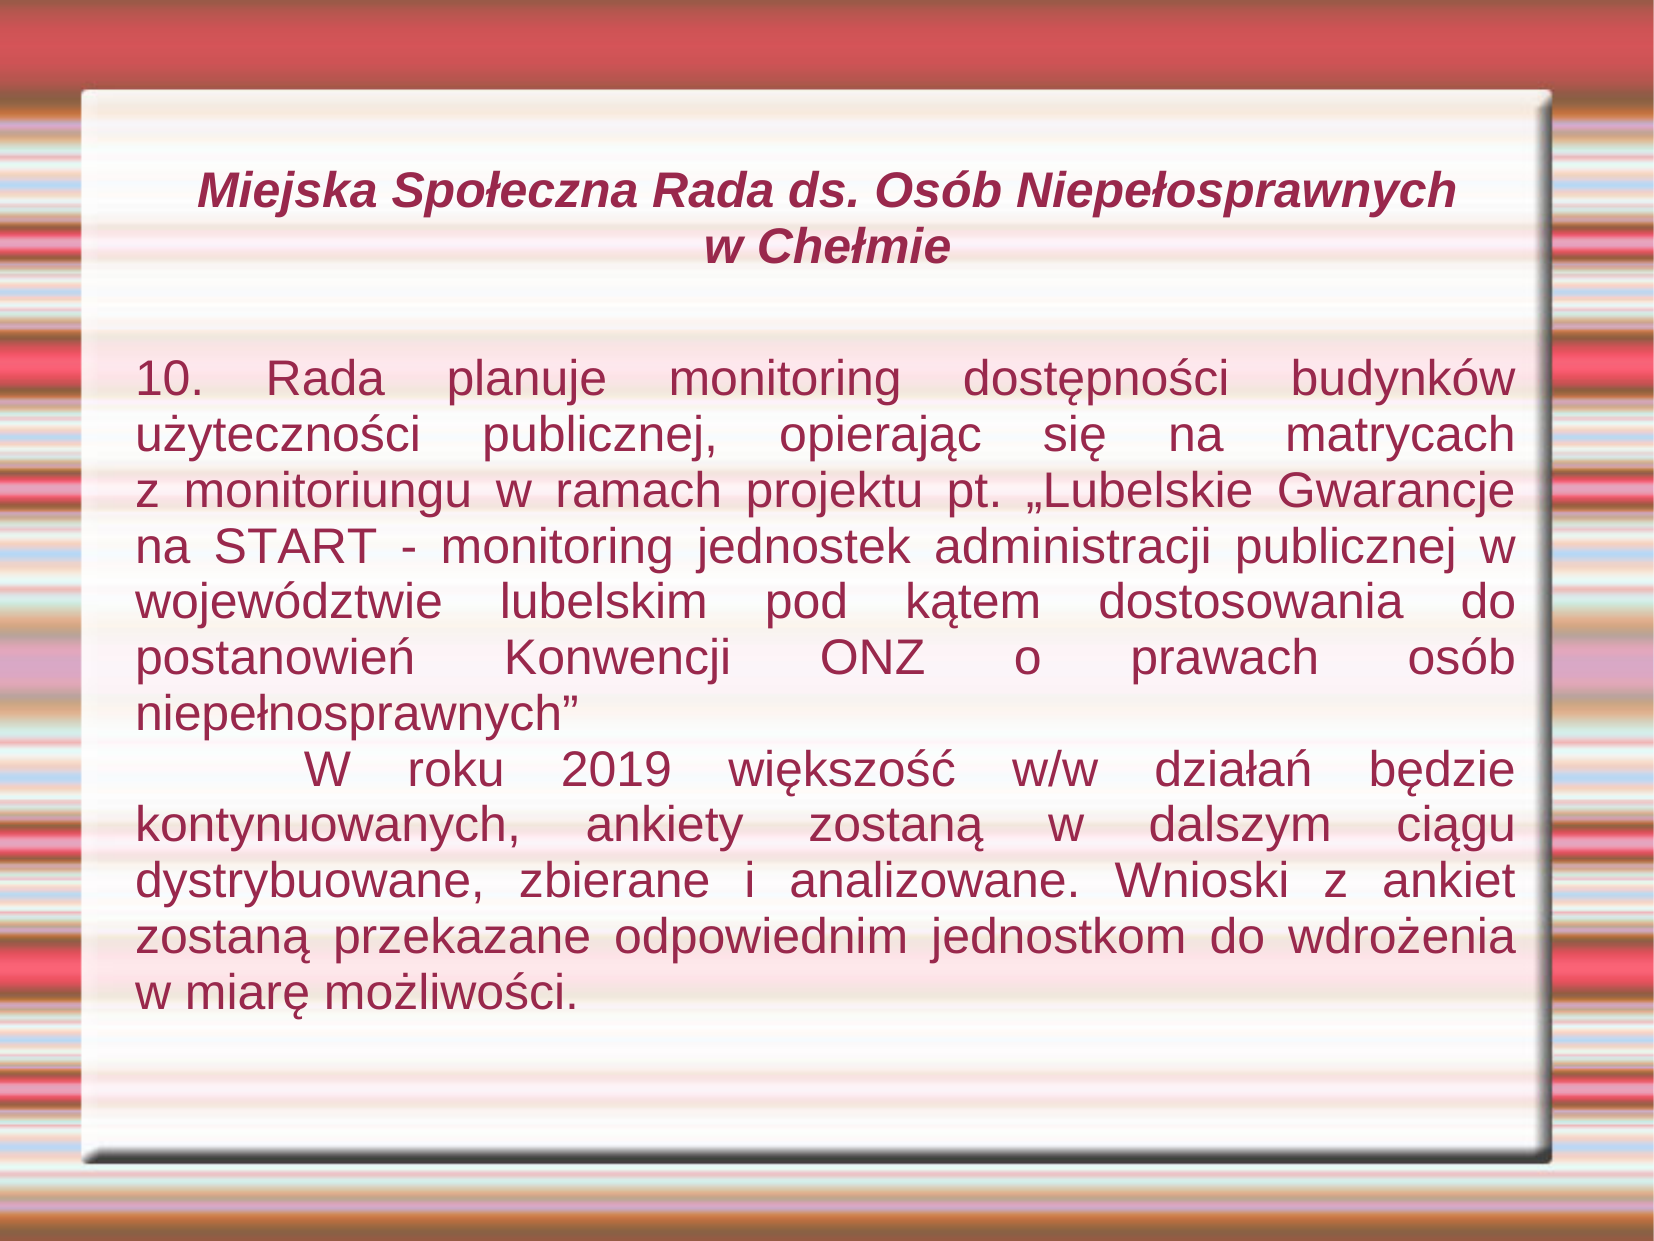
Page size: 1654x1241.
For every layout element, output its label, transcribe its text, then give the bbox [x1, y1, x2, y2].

list 10. Rada planuje monitoring dostępności budynków użyteczności publicznej, opierając się na matrycach z monitoriungu w ramach projektu pt. „Lubelskie Gwarancje na START - monitoring jednostek administracji publicznej w województwie lubelskim pod kątem dostosowania do postanowień Konwencji ONZ o prawach osób niepełnosprawnych” W roku 2019 większość w/w działań będzie kontynuowanych, ankiety zostaną w dalszym ciągu dystrybuowane, zbierane i analizowane. Wnioski z ankiet zostaną przekazane odpowiednim jednostkom do wdrożenia w miarę możliwości. [134, 350, 1516, 1133]
picture [0, 0, 1654, 1241]
title Miejska Społeczna Rada ds. Osób Niepełosprawnych w Chełmie [121, 114, 1534, 322]
